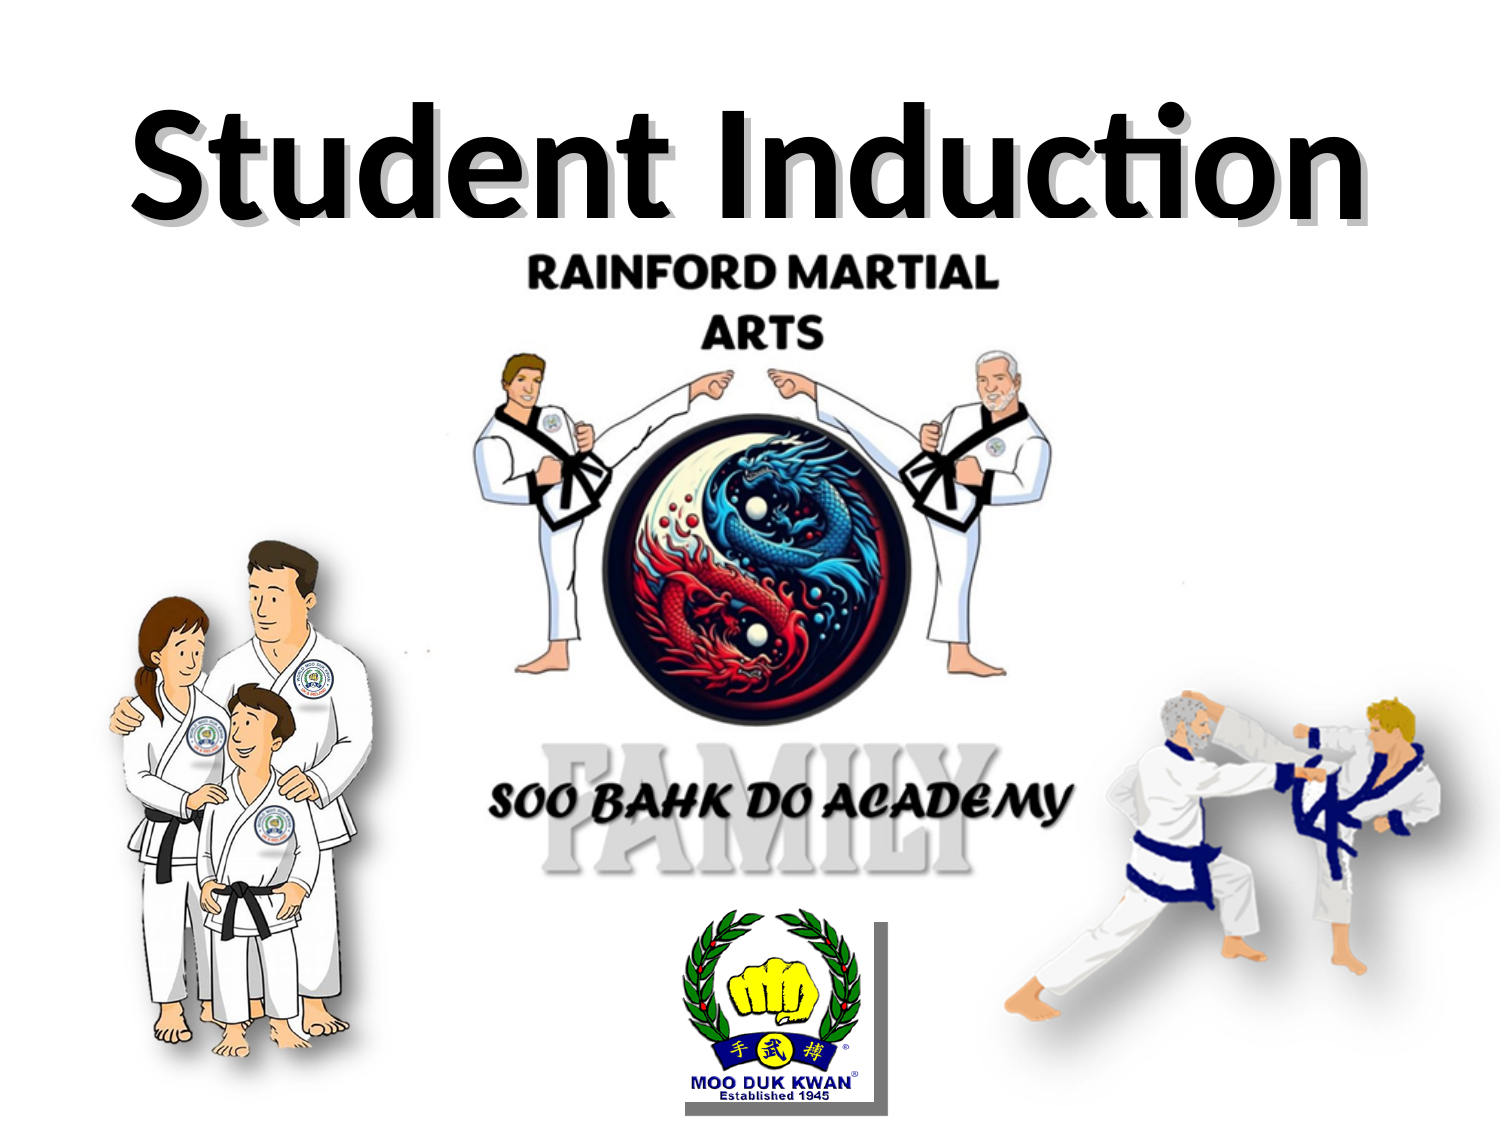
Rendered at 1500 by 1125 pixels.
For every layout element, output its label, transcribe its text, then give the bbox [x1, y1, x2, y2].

picture [46, 218, 1500, 1125]
title Student Induction [75, 45, 1426, 233]
picture [669, 906, 874, 1102]
